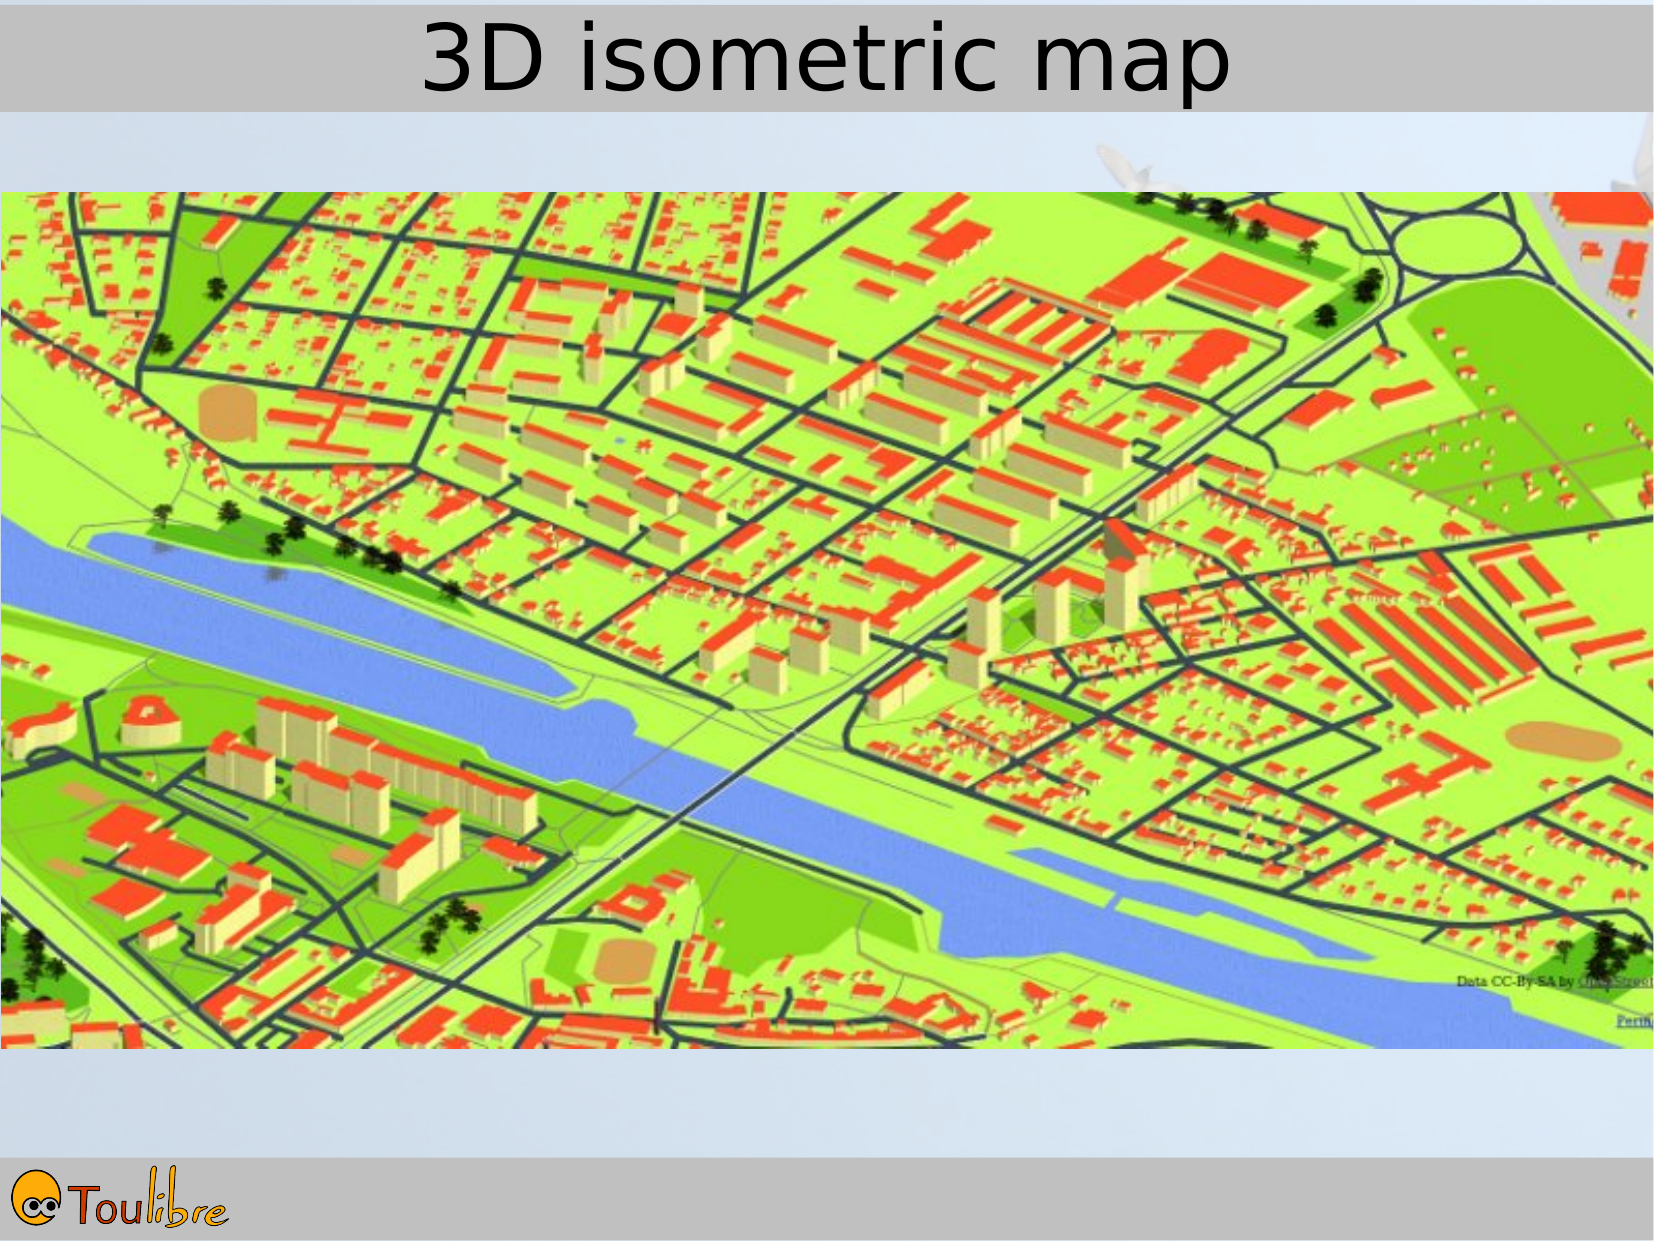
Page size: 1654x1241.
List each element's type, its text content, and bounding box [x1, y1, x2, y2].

picture [11, 1165, 229, 1228]
title 3D isometric map [0, 4, 1654, 112]
picture [1, 192, 1654, 1049]
